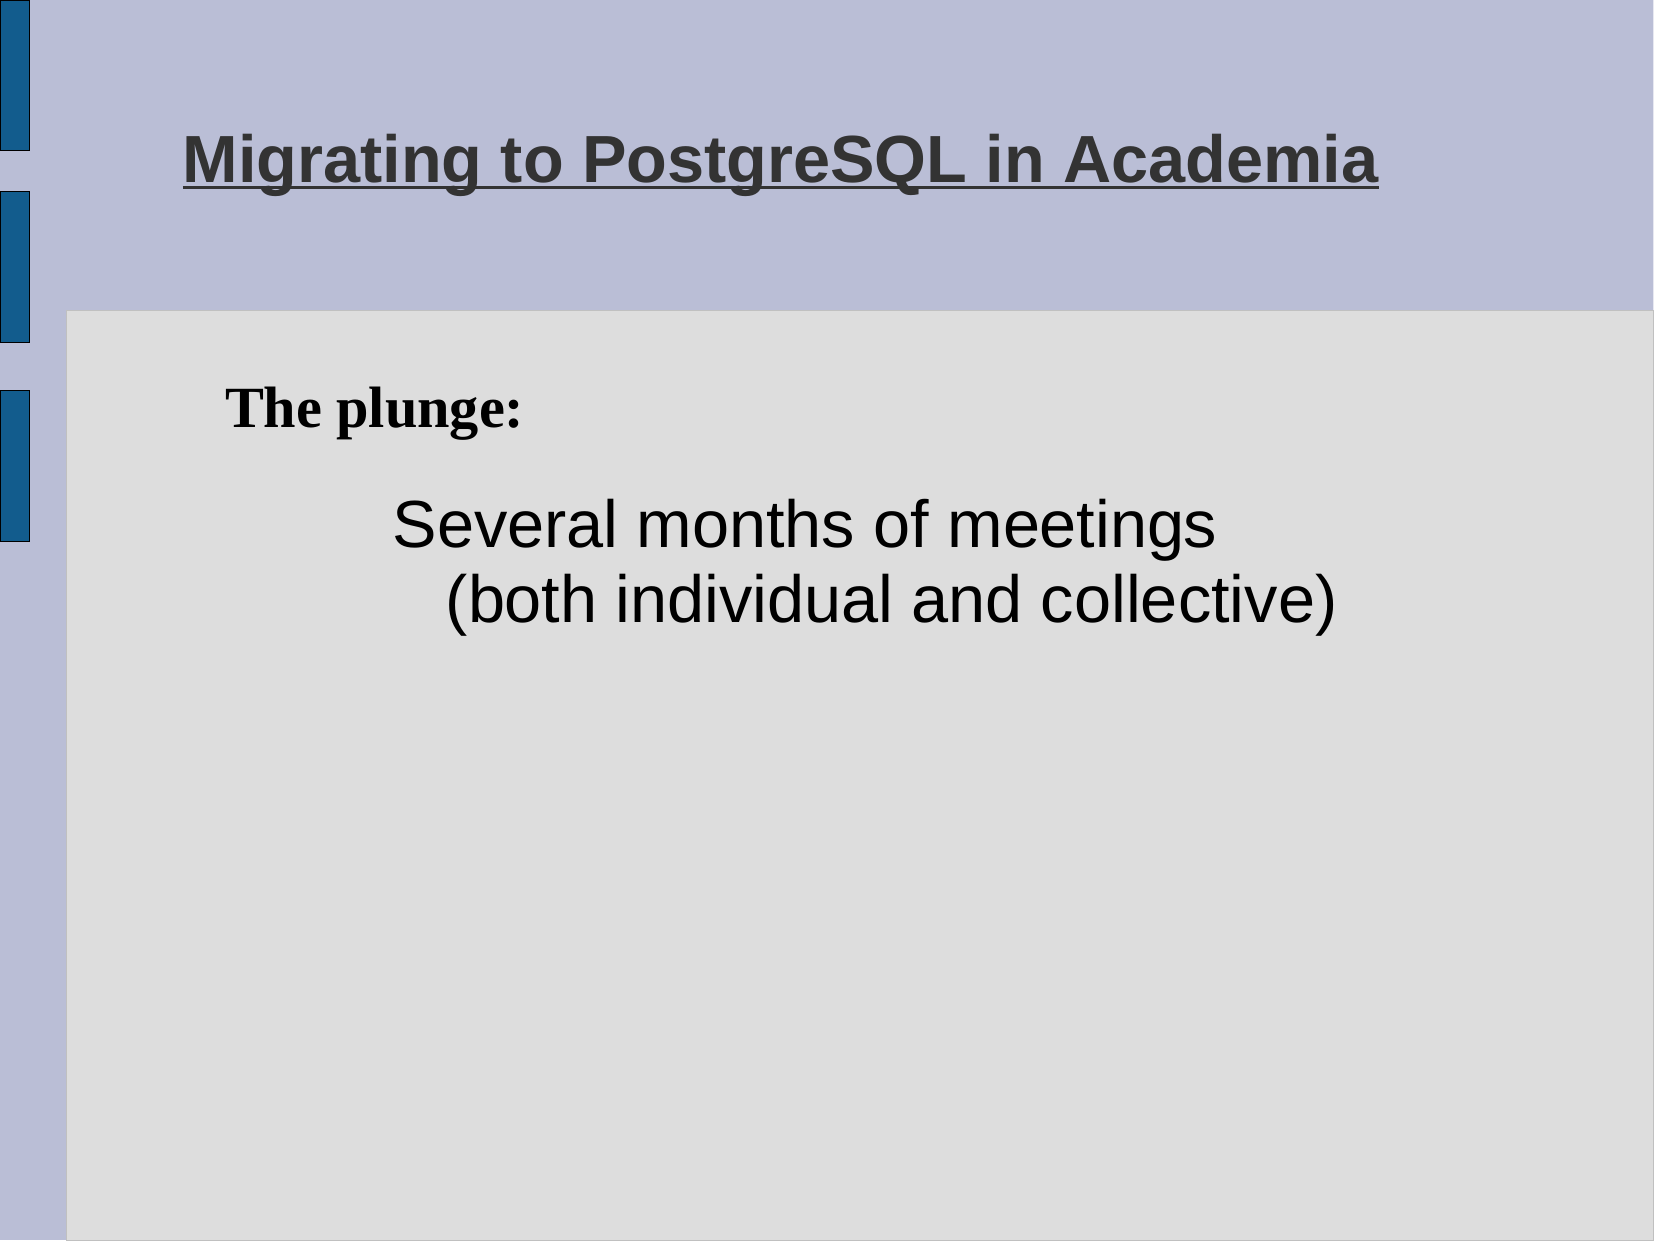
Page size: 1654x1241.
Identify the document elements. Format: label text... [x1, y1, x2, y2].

text_box The plunge: [225, 375, 1388, 441]
title Migrating to PostgreSQL in Academia [75, 55, 1488, 263]
text_box Several months of meetings (both individual and collective) [375, 487, 1501, 638]
